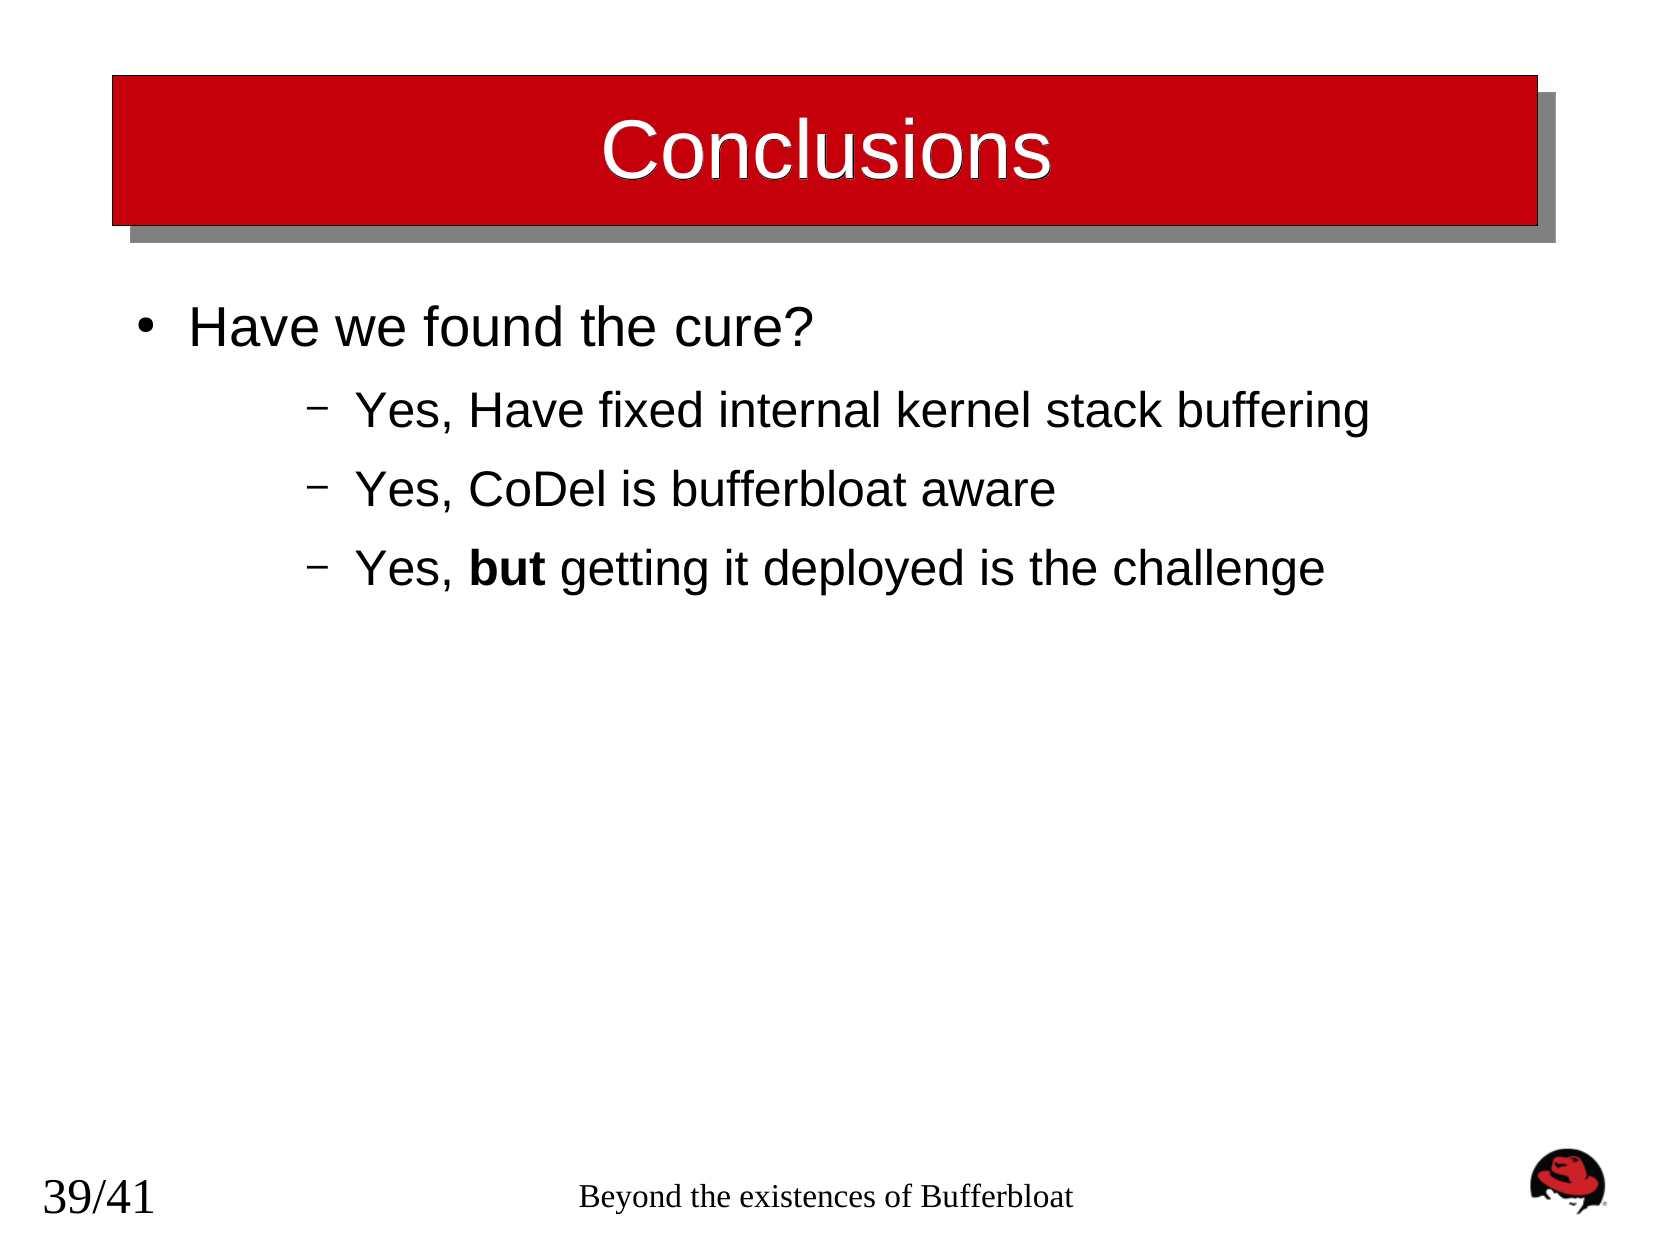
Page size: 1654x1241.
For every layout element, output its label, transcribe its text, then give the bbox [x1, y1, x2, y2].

picture [1529, 1146, 1613, 1224]
title Conclusions [116, 75, 1538, 226]
list Have we found the cure? Yes, Have fixed internal kernel stack buffering Yes, CoDel is bufferbloat aware Yes, but getting it deployed is the challenge [118, 295, 1544, 1083]
